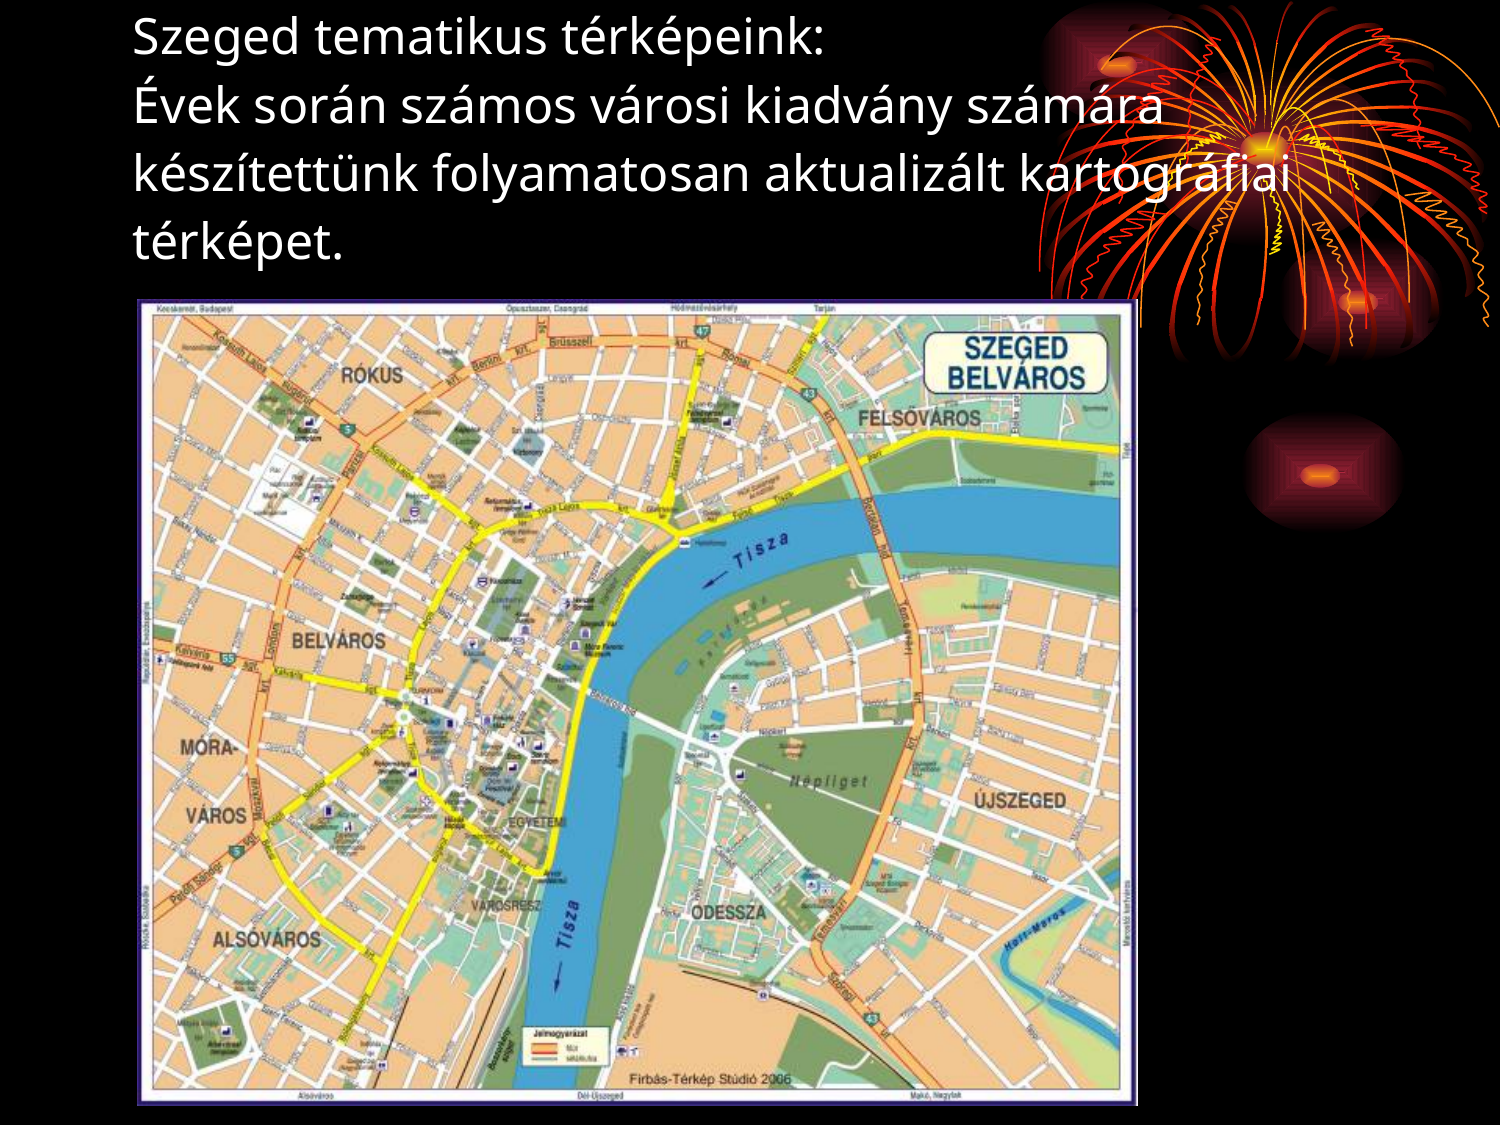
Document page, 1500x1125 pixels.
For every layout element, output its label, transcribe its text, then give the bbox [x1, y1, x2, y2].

title Szeged tematikus térképeink: Évek során számos városi kiadvány számára készítettünk folyamatosan aktualizált kartográfiai térképet. [118, 0, 1394, 287]
picture [137, 299, 1138, 1106]
